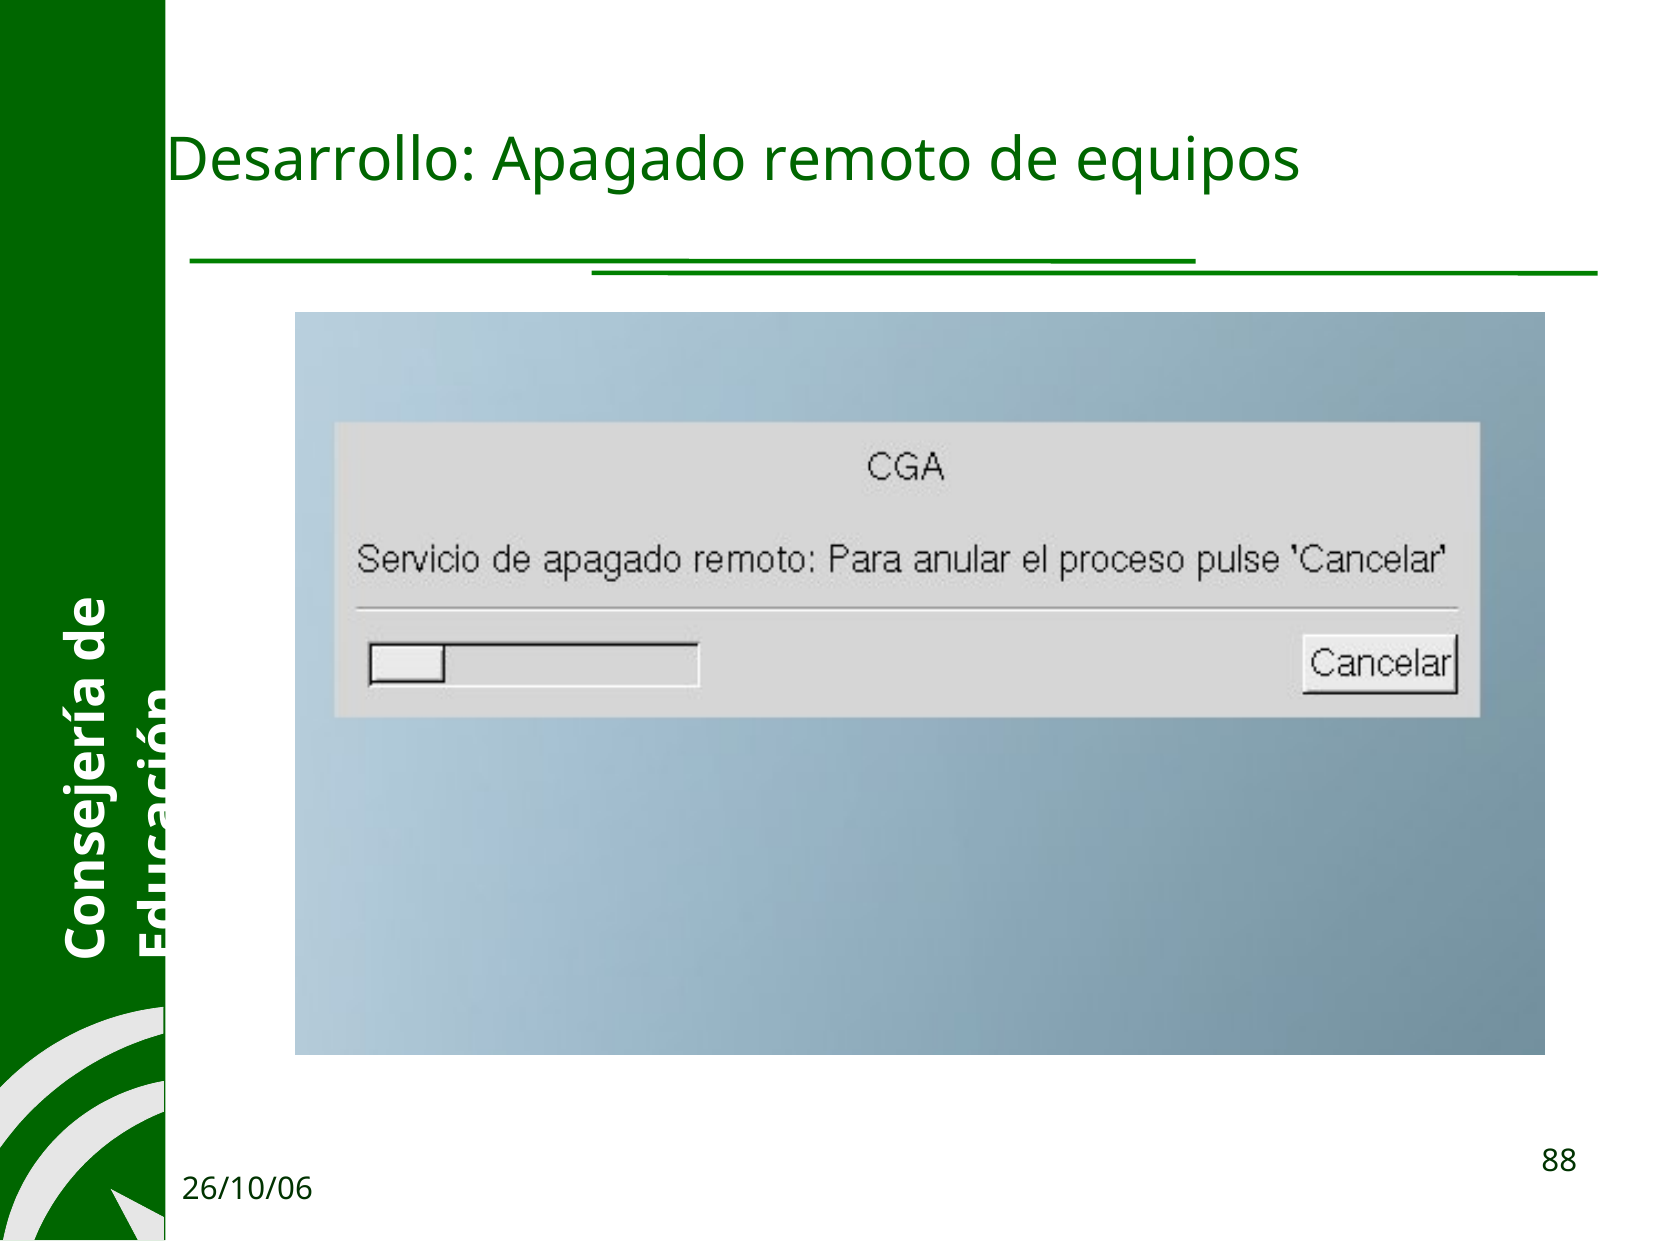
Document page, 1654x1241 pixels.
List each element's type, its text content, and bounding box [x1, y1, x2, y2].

text_box Desarrollo: Apagado remoto de equipos [165, 53, 1654, 261]
picture [295, 312, 1545, 1055]
